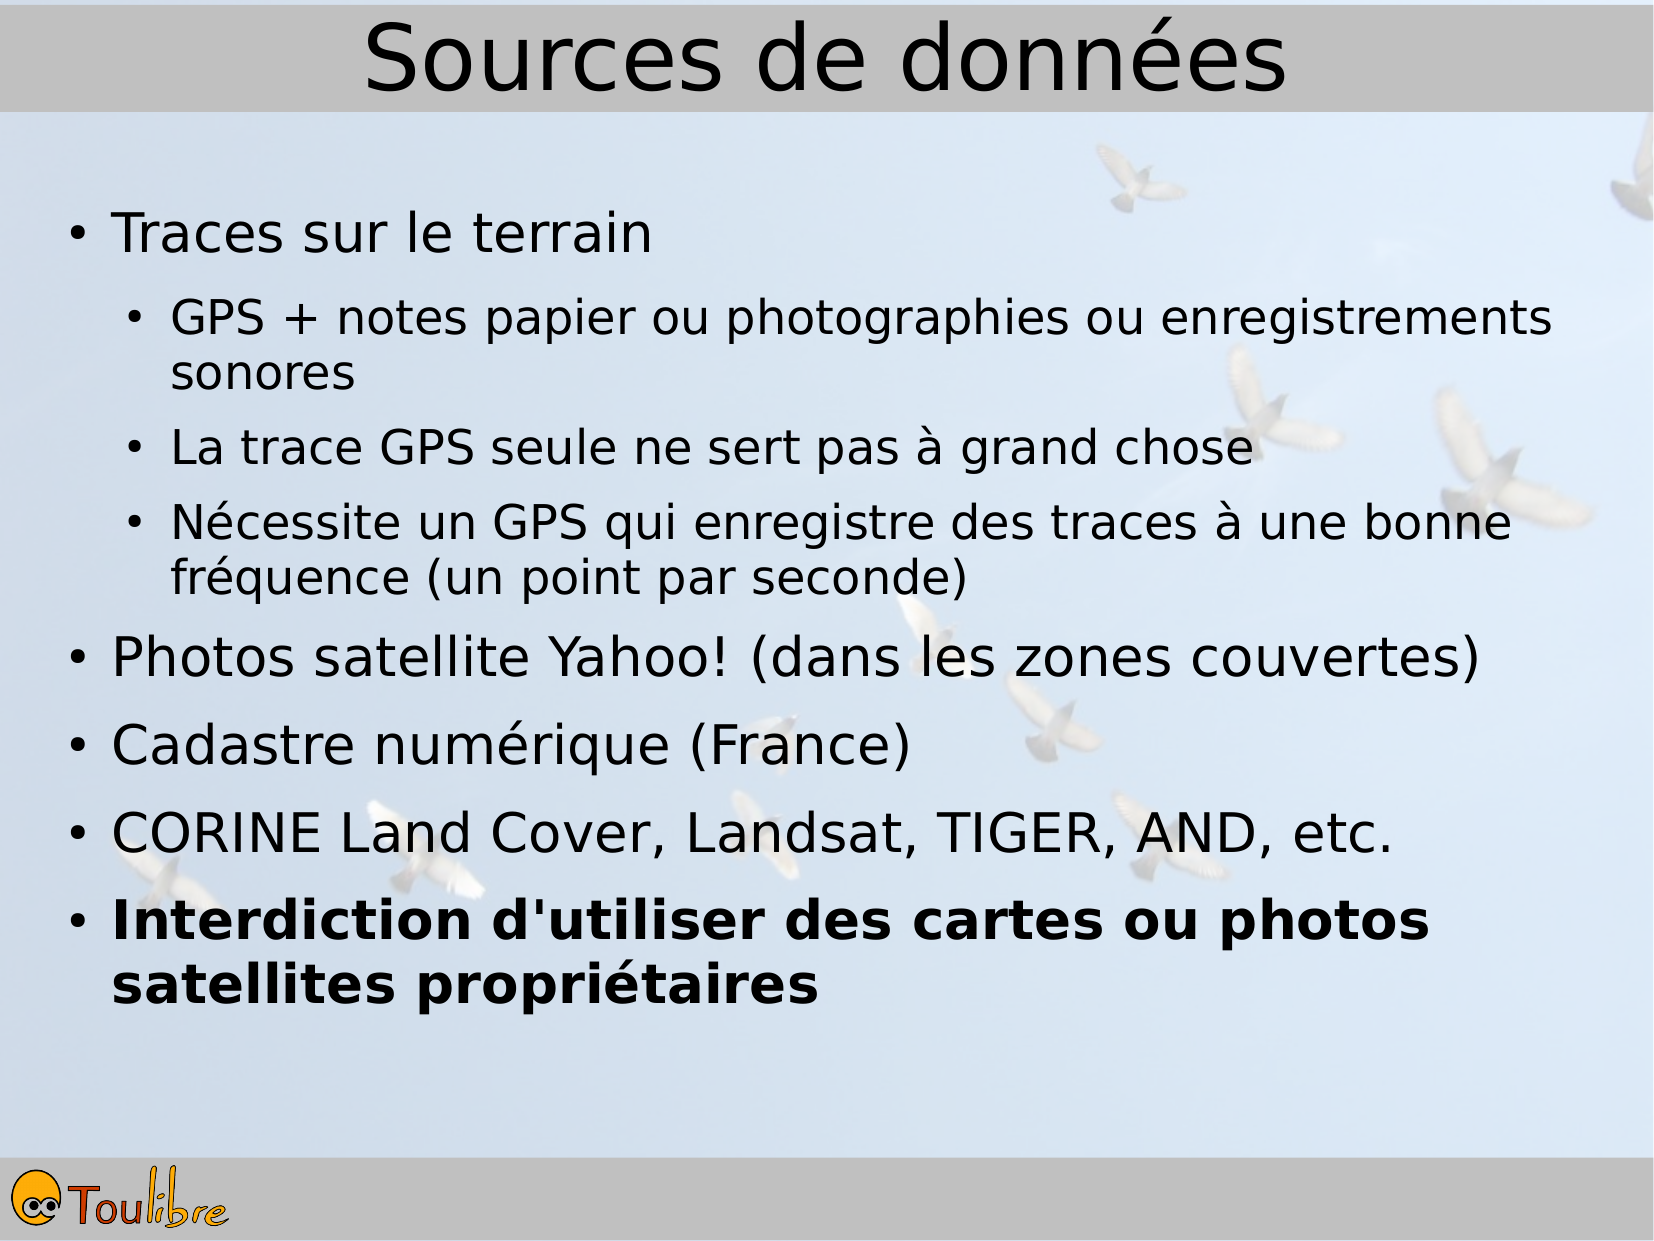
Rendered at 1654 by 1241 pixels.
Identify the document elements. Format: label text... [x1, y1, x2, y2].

list Traces sur le terrain GPS + notes papier ou photographies ou enregistrements sonores La trace GPS seule ne sert pas à grand chose Nécessite un GPS qui enregistre des traces à une bonne fréquence (un point par seconde) Photos satellite Yahoo! (dans les zones couvertes) Cadastre numérique (France) CORINE Land Cover, Landsat, TIGER, AND, etc. Interdiction d'utiliser des cartes ou photos satellites propriétaires [53, 201, 1612, 1021]
picture [11, 1165, 229, 1228]
title Sources de données [0, 4, 1654, 112]
